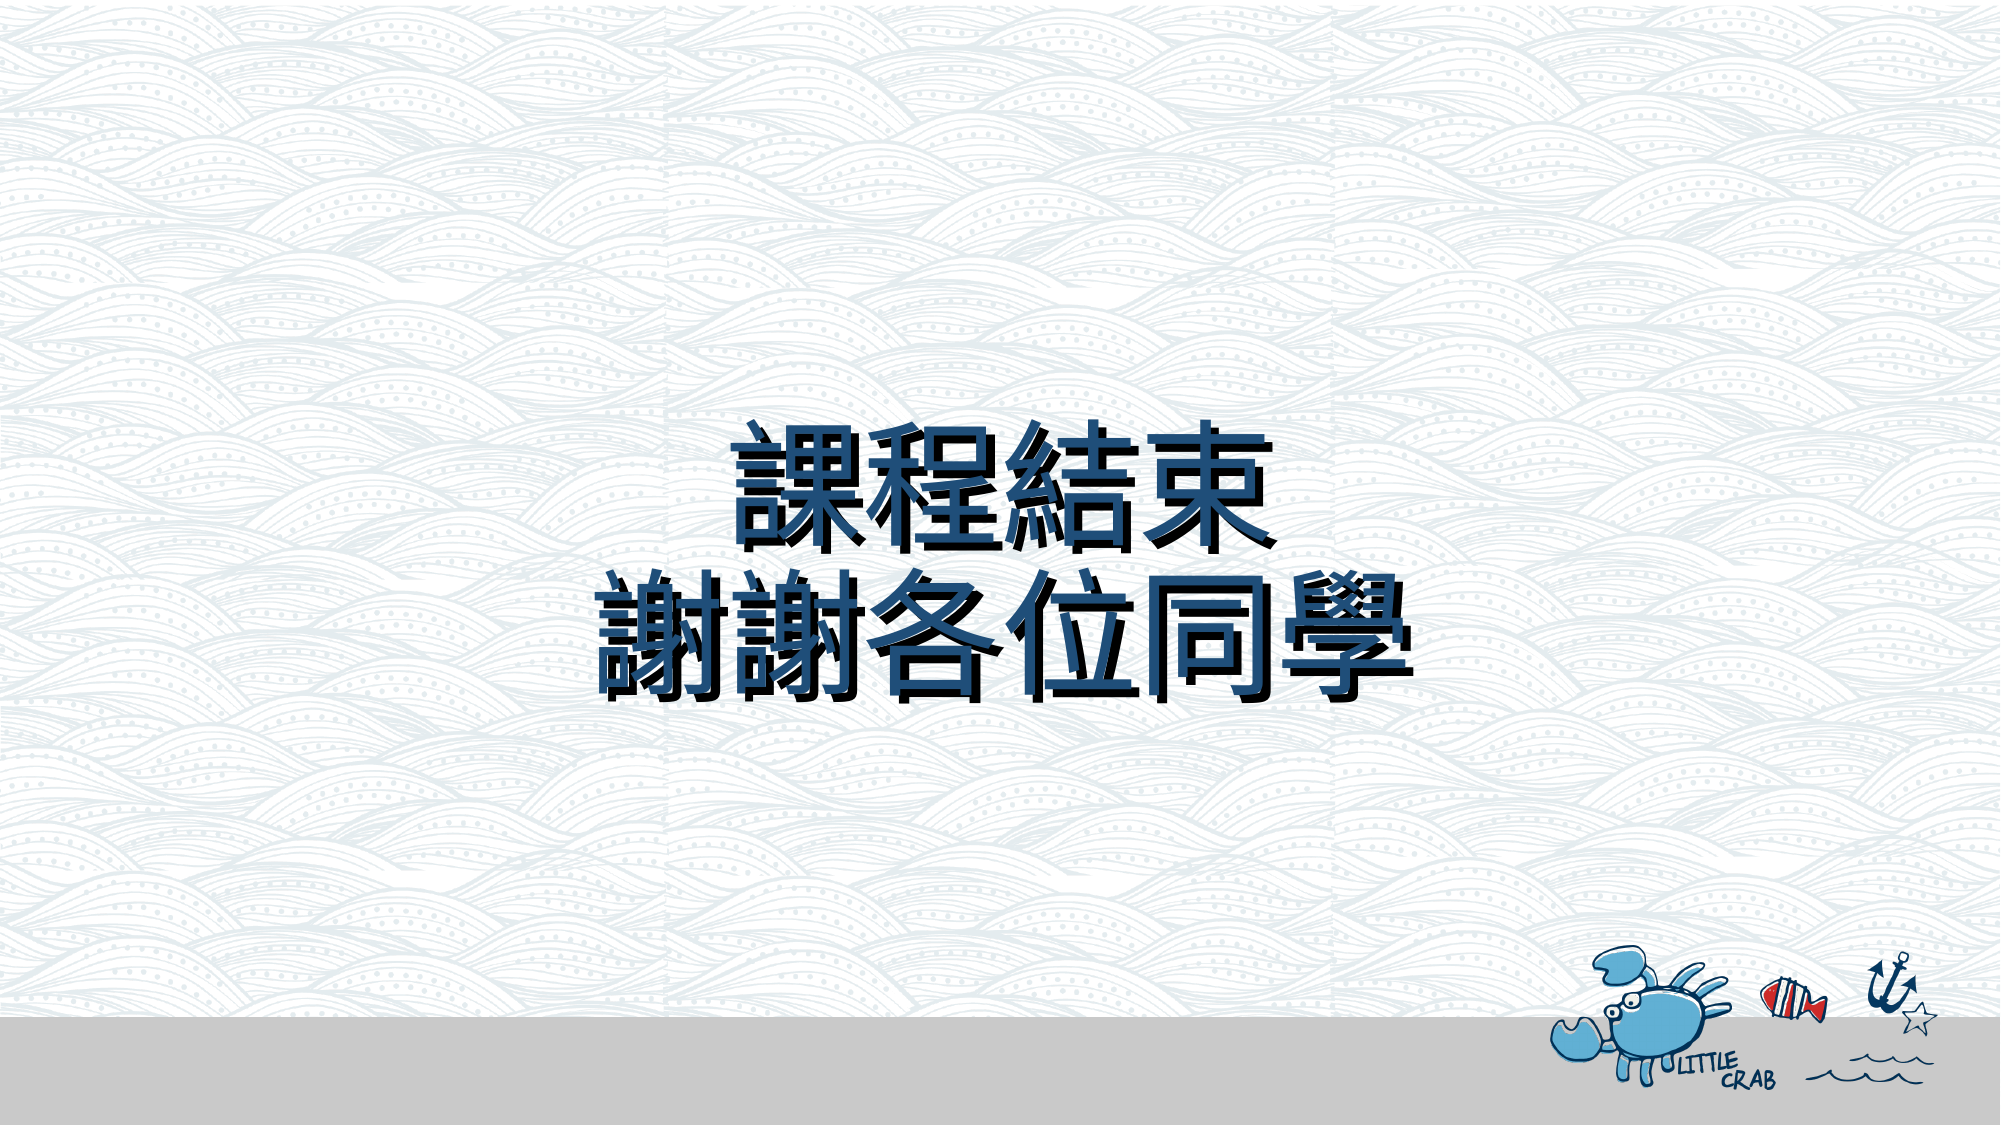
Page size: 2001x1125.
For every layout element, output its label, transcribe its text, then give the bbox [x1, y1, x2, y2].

text_box 課程結束 謝謝各位同學 [421, 409, 1580, 628]
